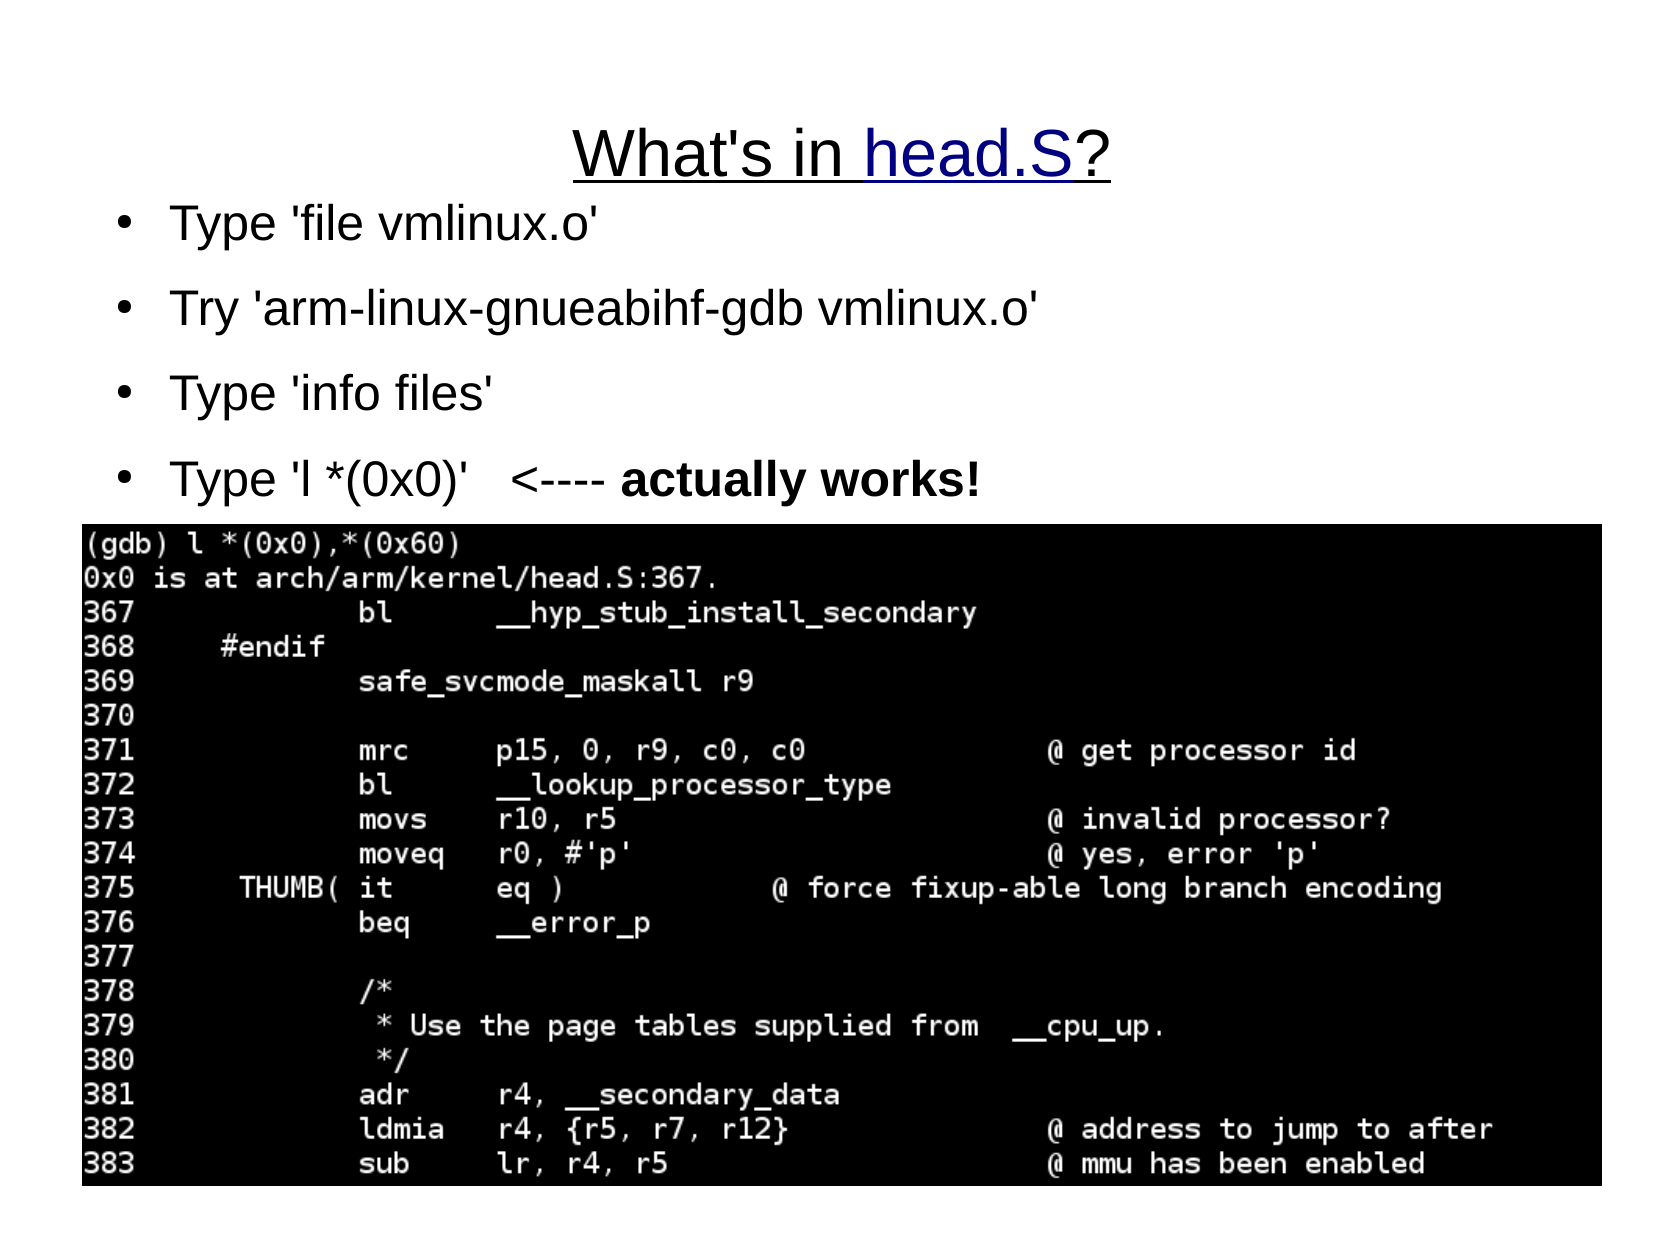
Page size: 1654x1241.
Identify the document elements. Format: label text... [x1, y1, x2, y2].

picture [82, 524, 1602, 1186]
title What's in head.S? [97, 49, 1586, 195]
list Type 'file vmlinux.o' Try 'arm-linux-gnueabihf-gdb vmlinux.o' Type 'info files' Type 'l *(0x0)' <---- actually works! [97, 195, 1586, 524]
